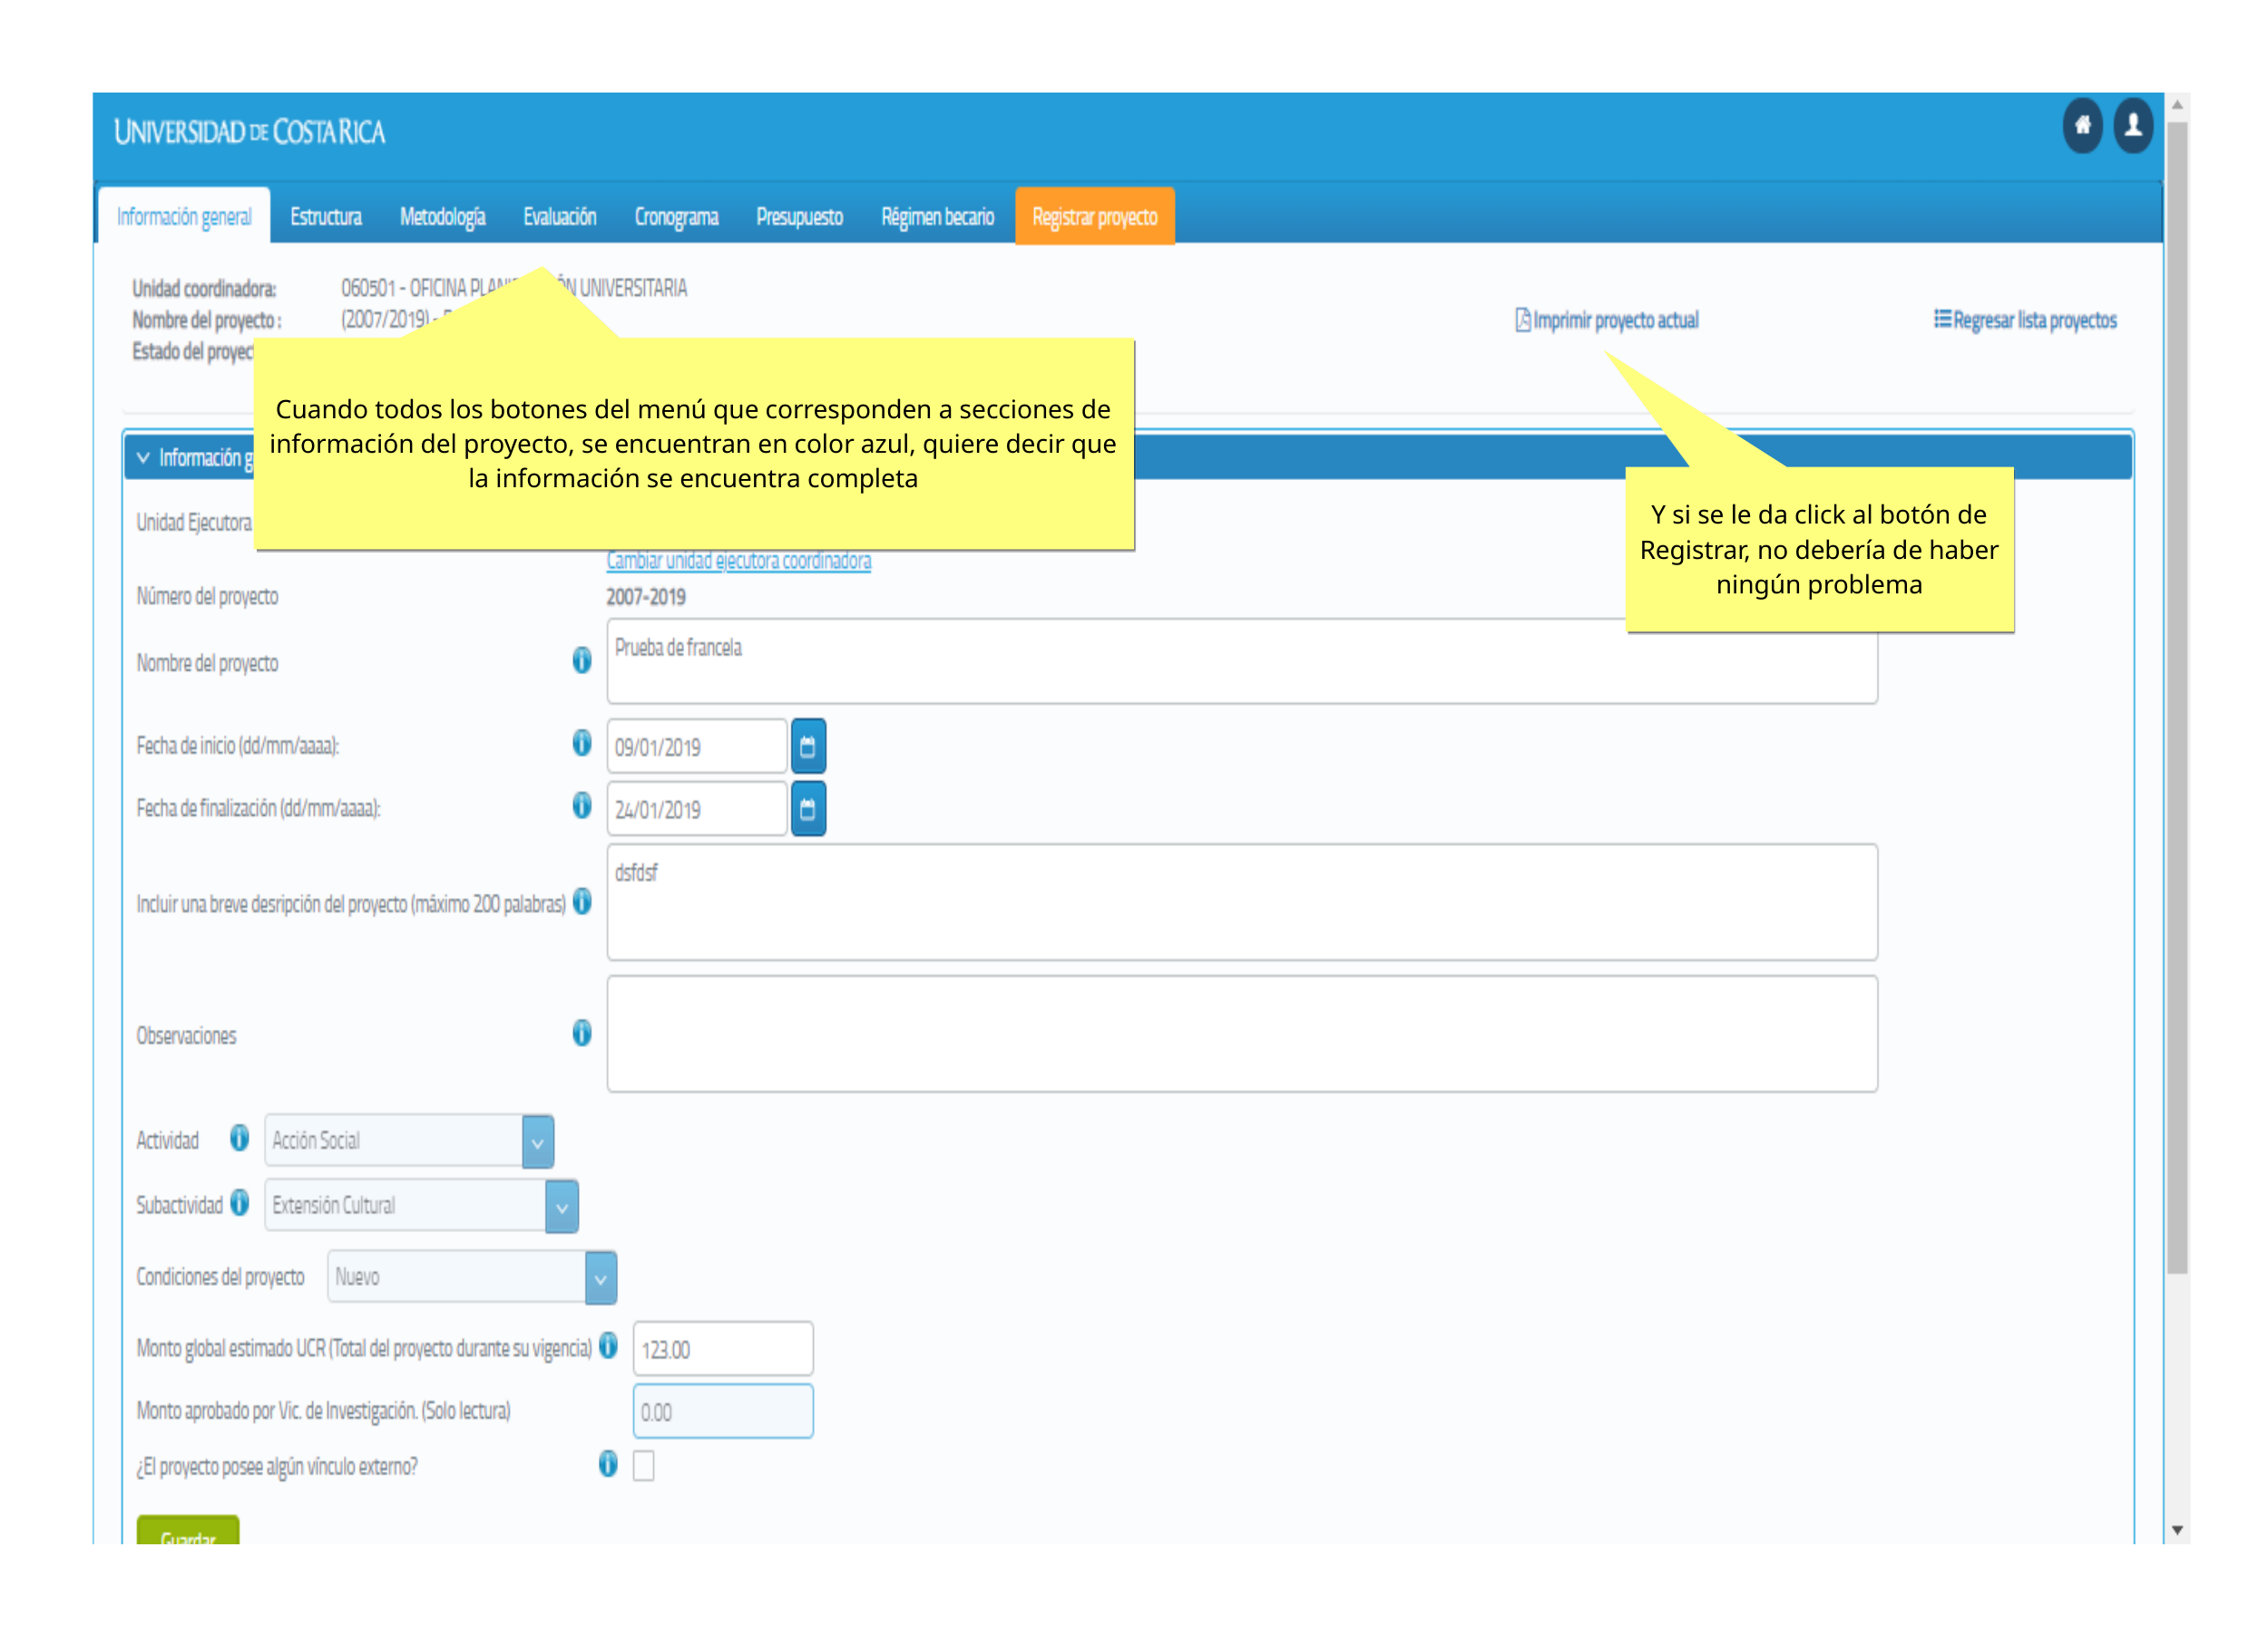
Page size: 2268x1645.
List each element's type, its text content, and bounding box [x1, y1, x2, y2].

picture [93, 93, 2191, 1544]
text_box Y si se le da click al botón de Registrar, no debería de haber ningún problema [1603, 349, 2014, 632]
text_box Cuando todos los botones del menú que corresponden a secciones de información del proyecto, se encuentran en color azul, quiere decir que la información se encuentra completa [253, 266, 1134, 550]
